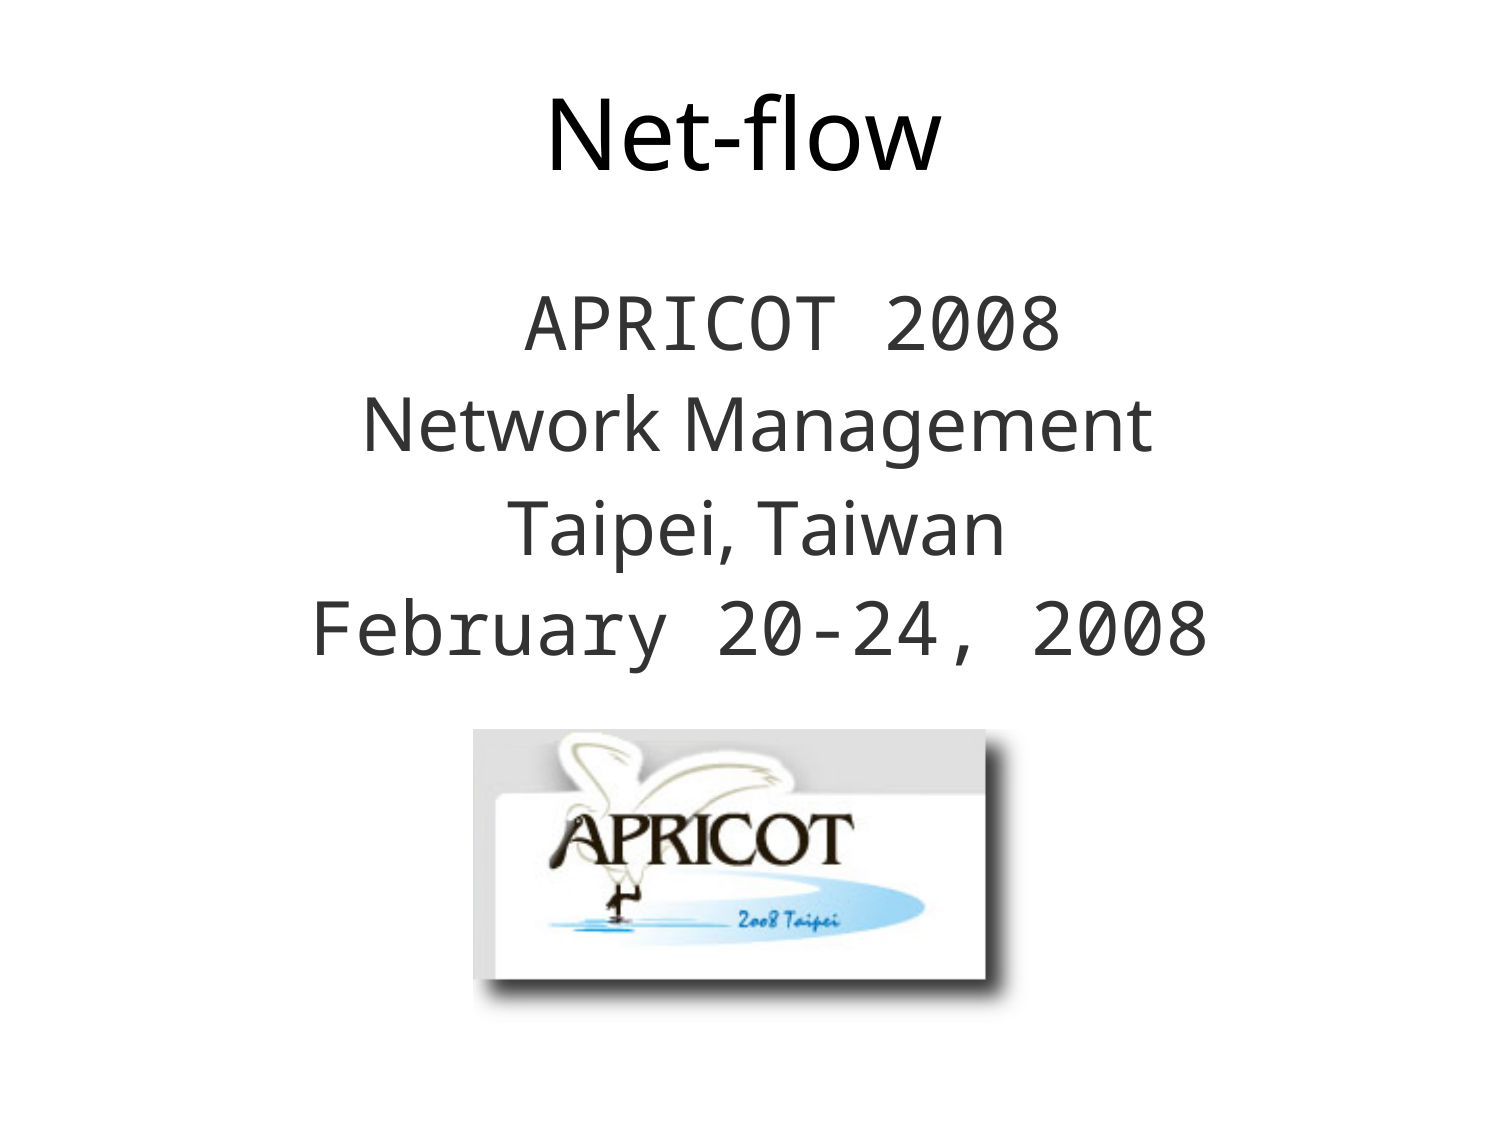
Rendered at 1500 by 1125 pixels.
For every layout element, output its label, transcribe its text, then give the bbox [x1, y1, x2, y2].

text_box APRICOT 2008 Network Management Taipei, Taiwan February 20-24, 2008 [287, 263, 1229, 634]
picture [473, 729, 1034, 1028]
title Net-flow [112, 0, 1388, 301]
